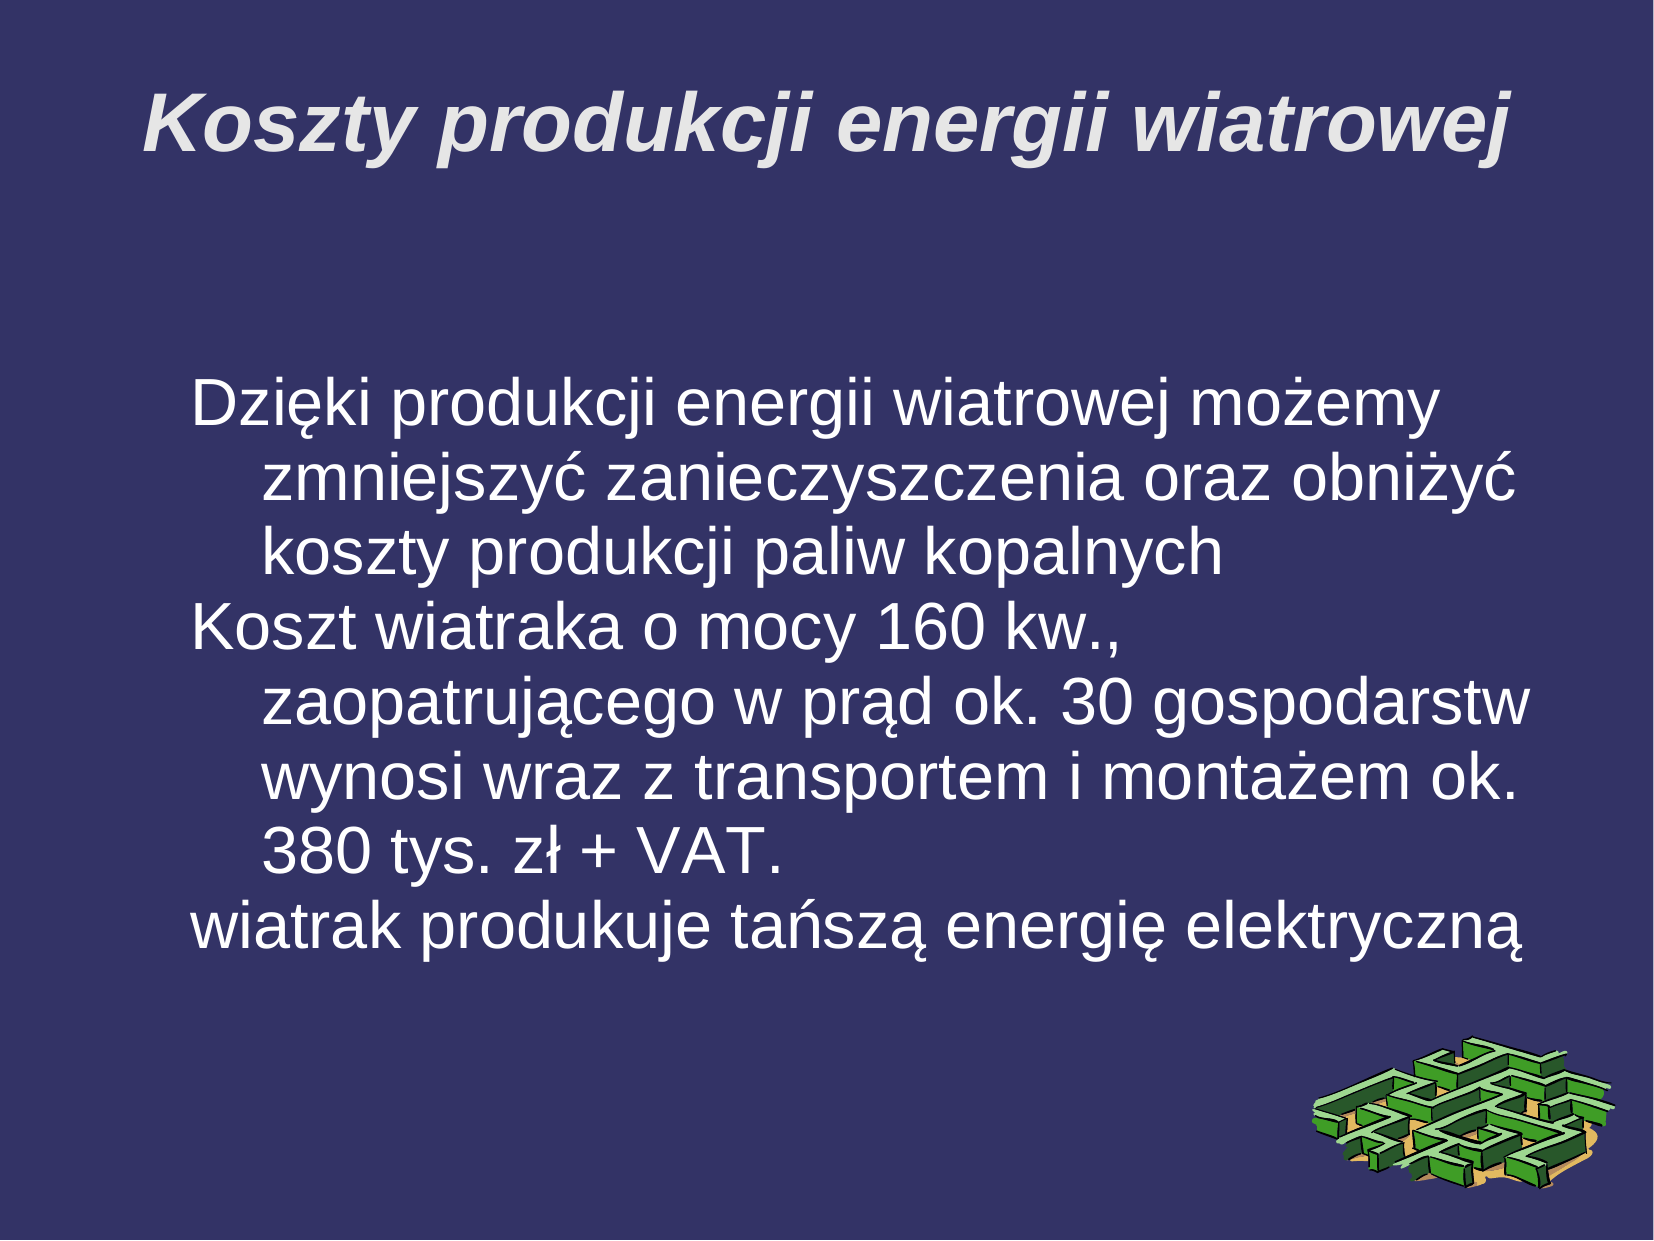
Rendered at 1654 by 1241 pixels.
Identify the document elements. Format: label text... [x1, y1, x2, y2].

title Koszty produkcji energii wiatrowej [121, 19, 1534, 227]
list Dzięki produkcji energii wiatrowej możemy zmniejszyć zanieczyszczenia oraz obniżyć koszty produkcji paliw kopalnych Koszt wiatraka o mocy 160 kw., zaopatrującego w prąd ok. 30 gospodarstw wynosi wraz z transportem i montażem ok. 380 tys. zł + VAT. wiatrak produkuje tańszą energię elektryczną [178, 364, 1570, 1147]
